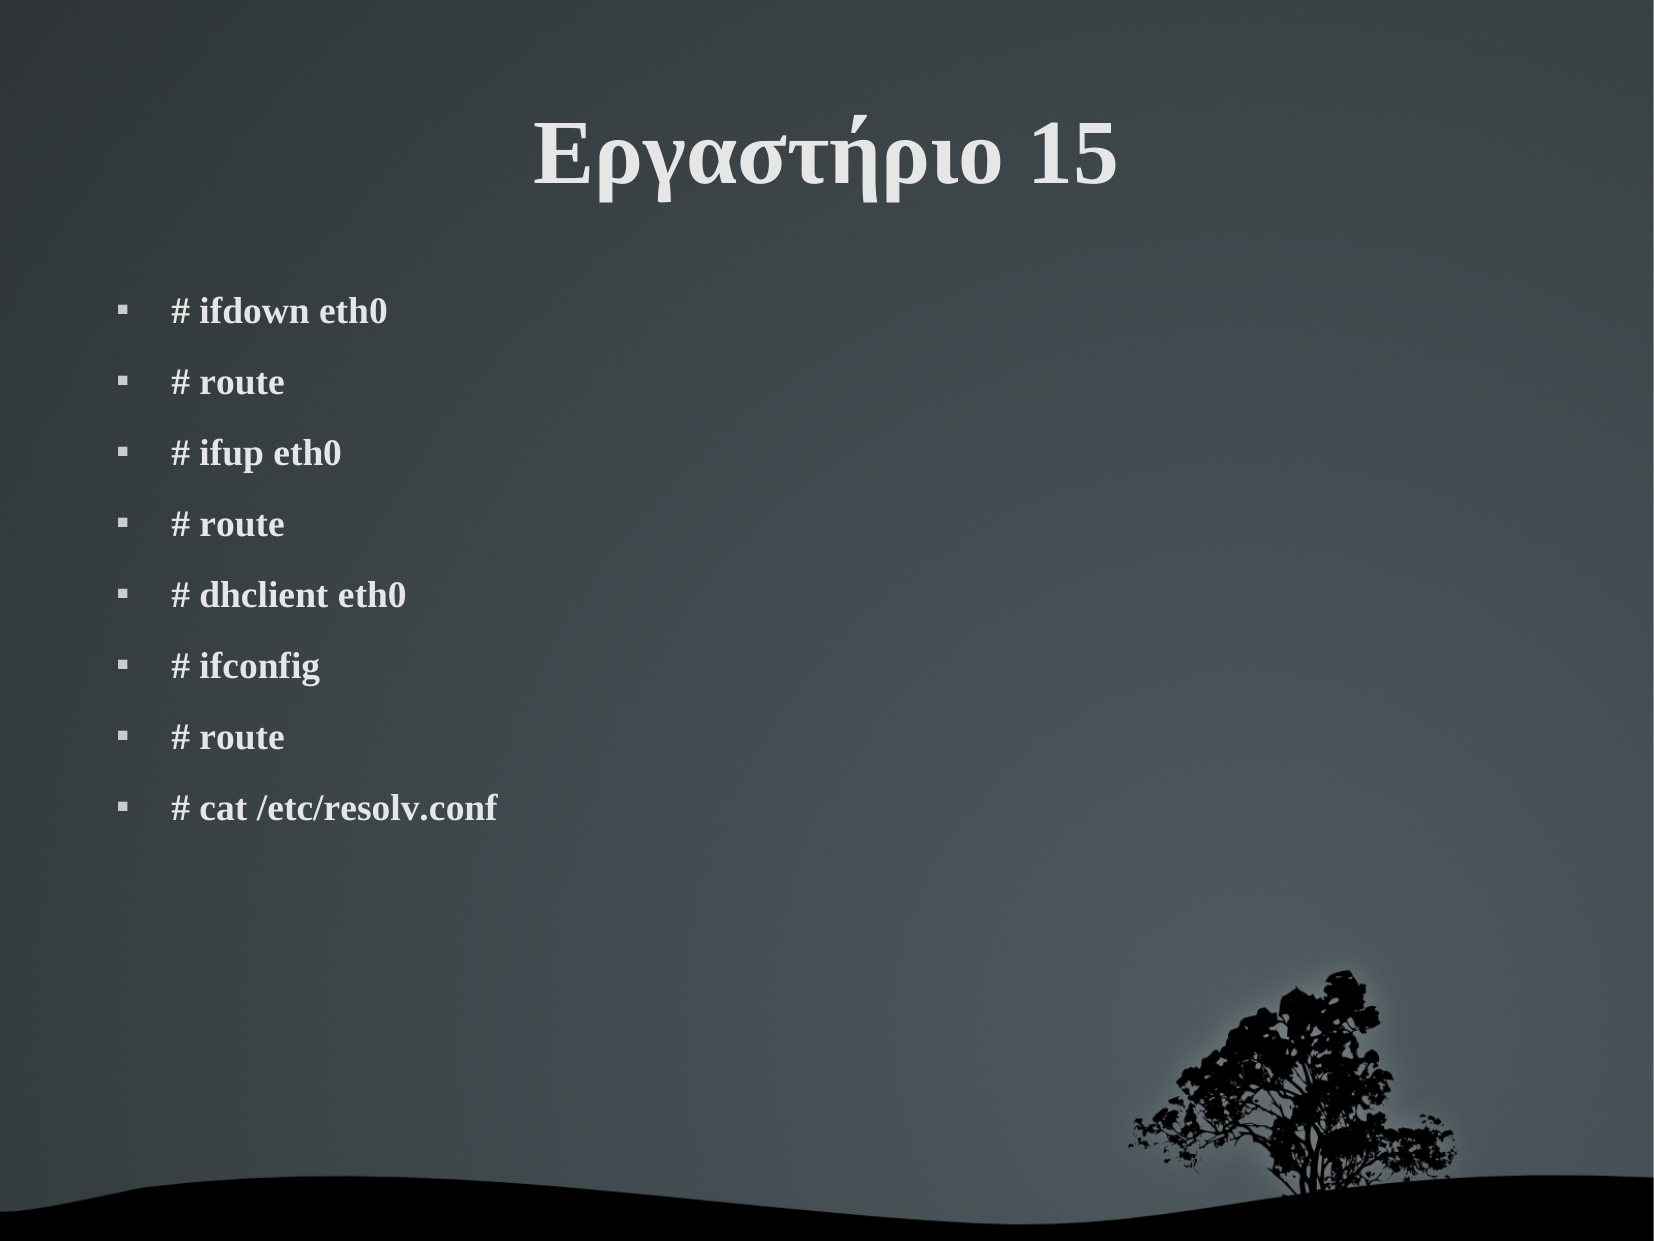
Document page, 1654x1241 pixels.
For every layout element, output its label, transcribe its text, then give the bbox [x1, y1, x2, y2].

picture [0, 0, 1654, 1241]
list # ifdown eth0 # route # ifup eth0 # route # dhclient eth0 # ifconfig # route # cat /etc/resolv.conf [82, 290, 809, 1109]
title Εργαστήριο 15 [82, 49, 1571, 257]
